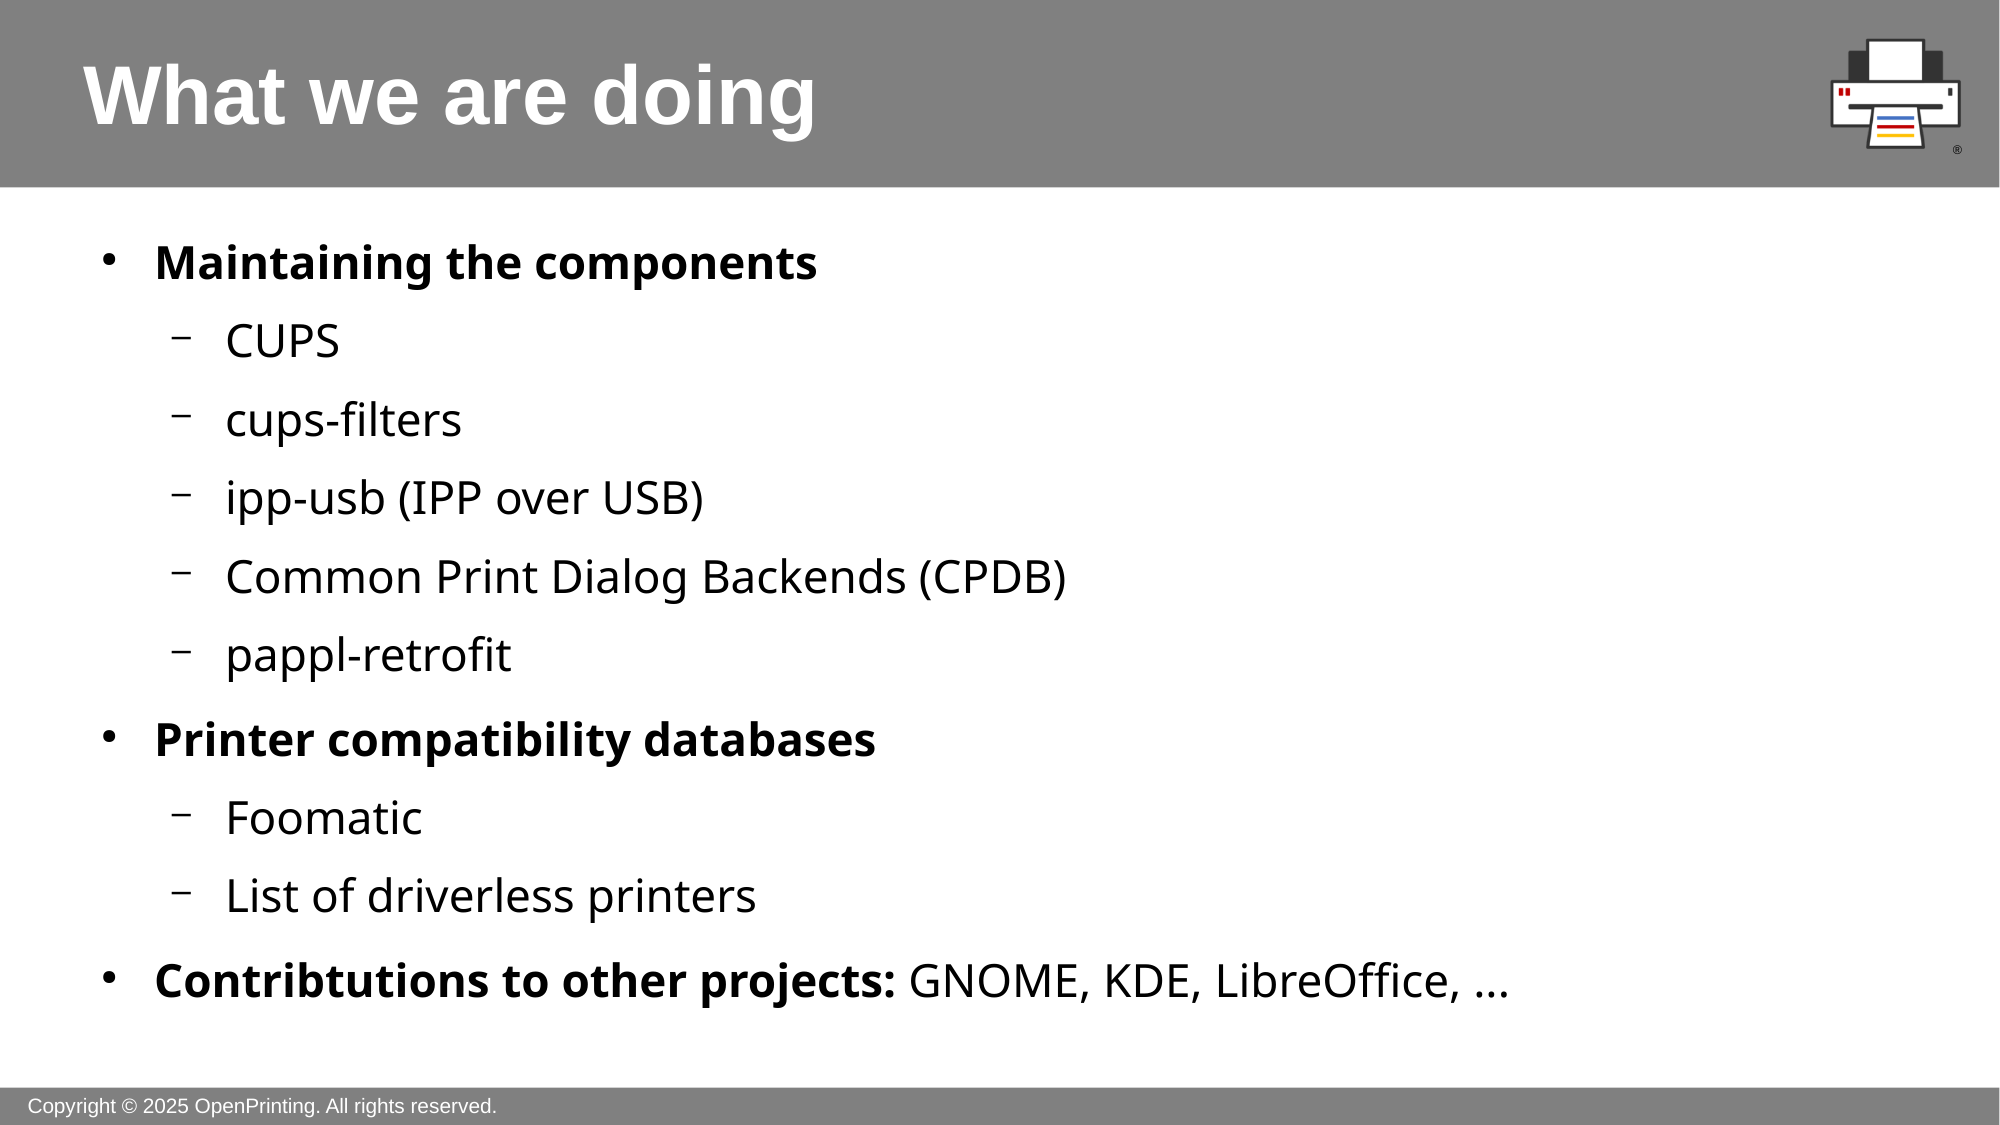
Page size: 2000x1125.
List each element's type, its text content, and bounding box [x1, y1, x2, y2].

list Maintaining the components CUPS cups-filters ipp-usb (IPP over USB) Common Print Dialog Backends (CPDB) pappl-retrofit Printer compatibility databases Foomatic List of driverless printers Contribtutions to other projects: GNOME, KDE, LibreOffice, ... [75, 224, 1936, 1067]
title What we are doing [75, 7, 1786, 175]
picture [1825, 33, 1966, 154]
